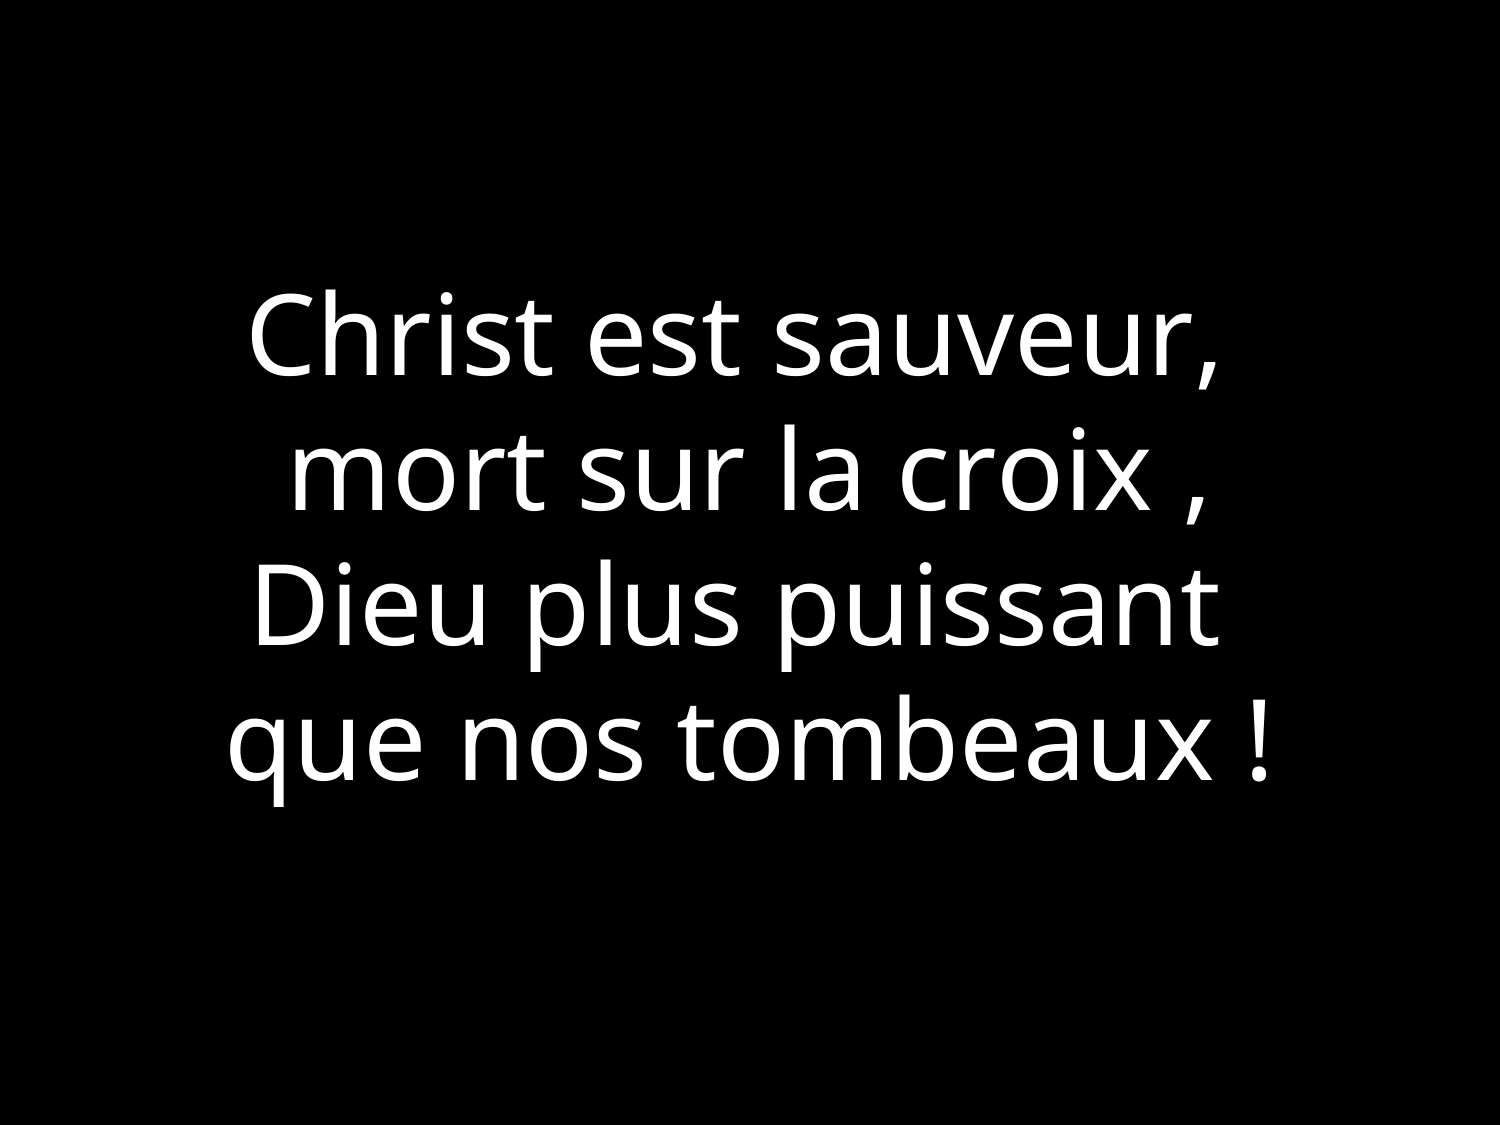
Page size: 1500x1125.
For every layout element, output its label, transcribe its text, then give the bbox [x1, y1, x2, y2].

text_box Christ est sauveur, mort sur la croix , Dieu plus puissant que nos tombeaux ! [0, 337, 1500, 863]
